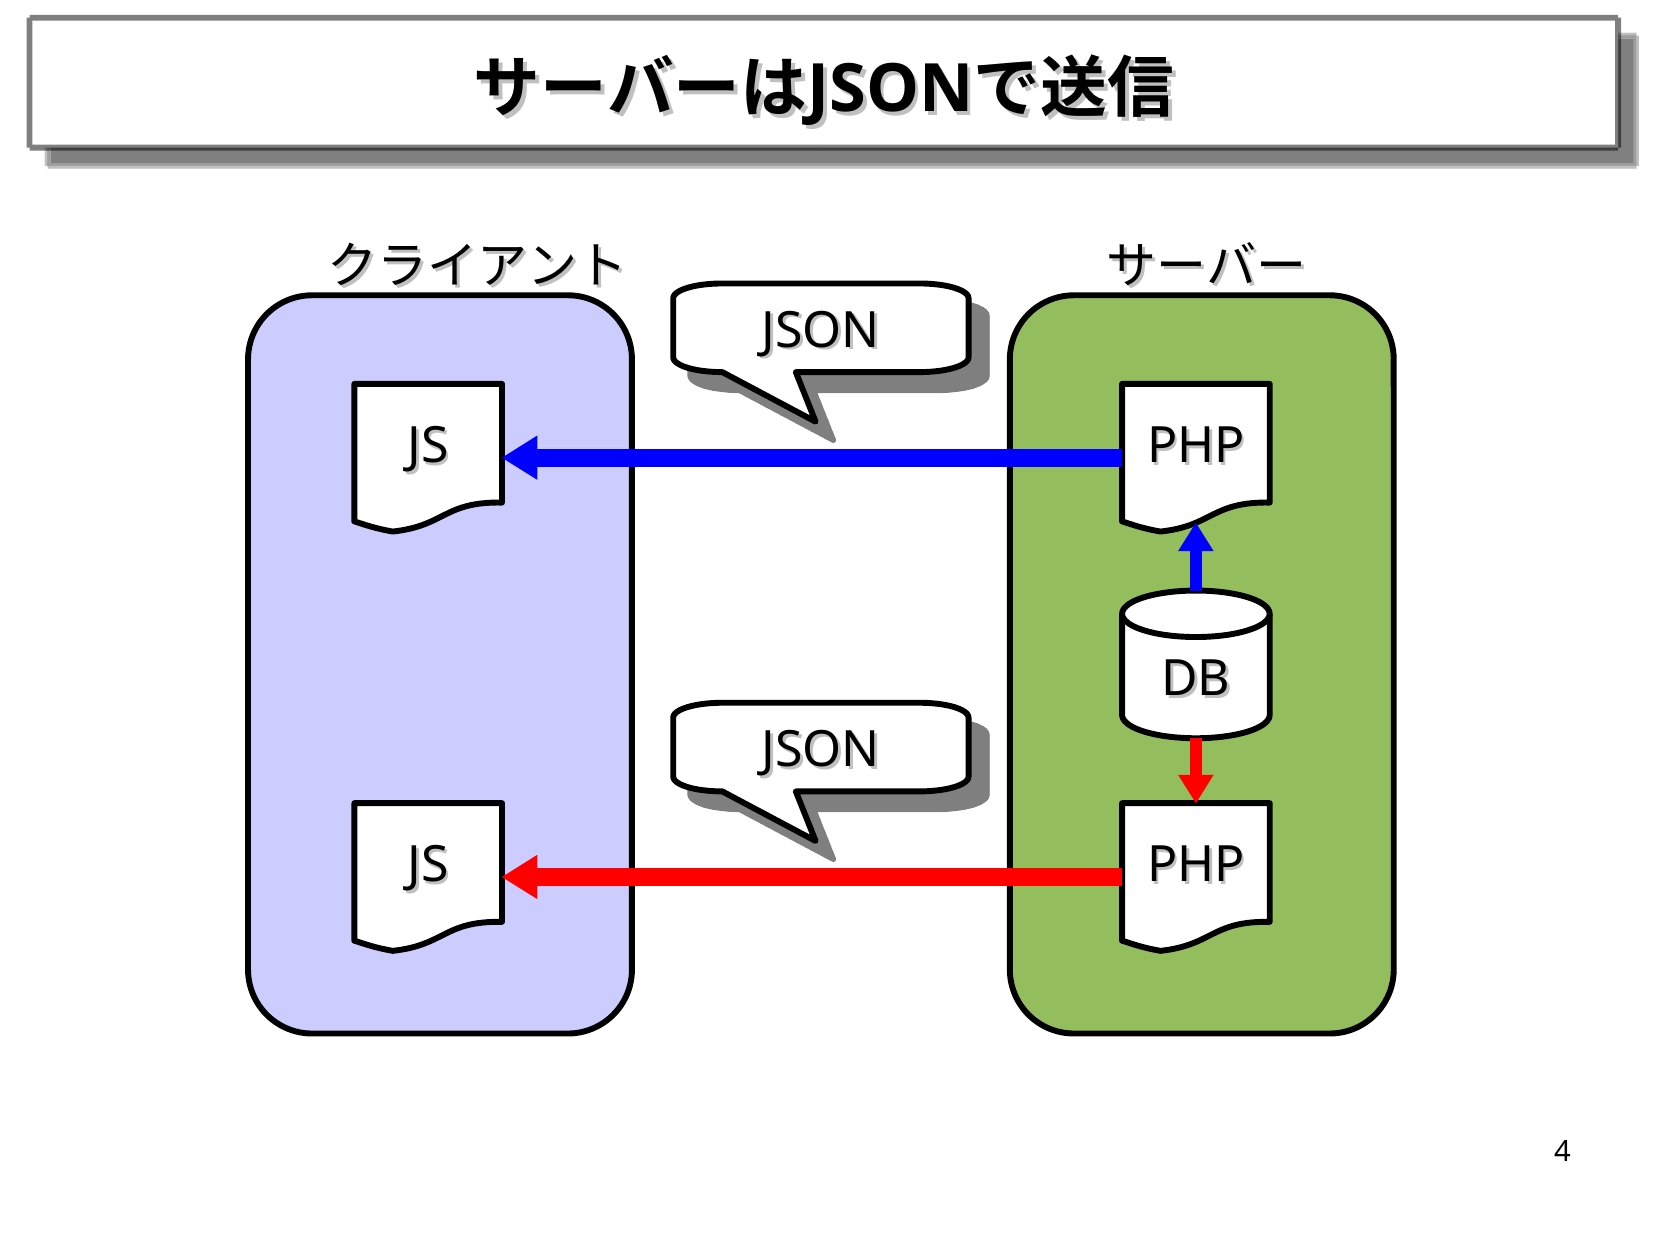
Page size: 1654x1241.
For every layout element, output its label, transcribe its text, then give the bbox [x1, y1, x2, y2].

text_box クライアント [312, 218, 560, 288]
text_box JSON [673, 702, 969, 842]
text_box サーバーはJSONで送信 [29, 17, 1619, 148]
text_box JS [354, 383, 503, 532]
text_box JS [354, 803, 503, 951]
text_box PHP [1122, 383, 1270, 532]
text_box サーバー [1091, 218, 1301, 288]
text_box PHP [1122, 803, 1270, 951]
text_box DB [1122, 590, 1270, 739]
text_box [1009, 295, 1394, 1034]
text_box [1009, 467, 1195, 868]
text_box [248, 295, 632, 1034]
text_box JSON [673, 283, 969, 422]
